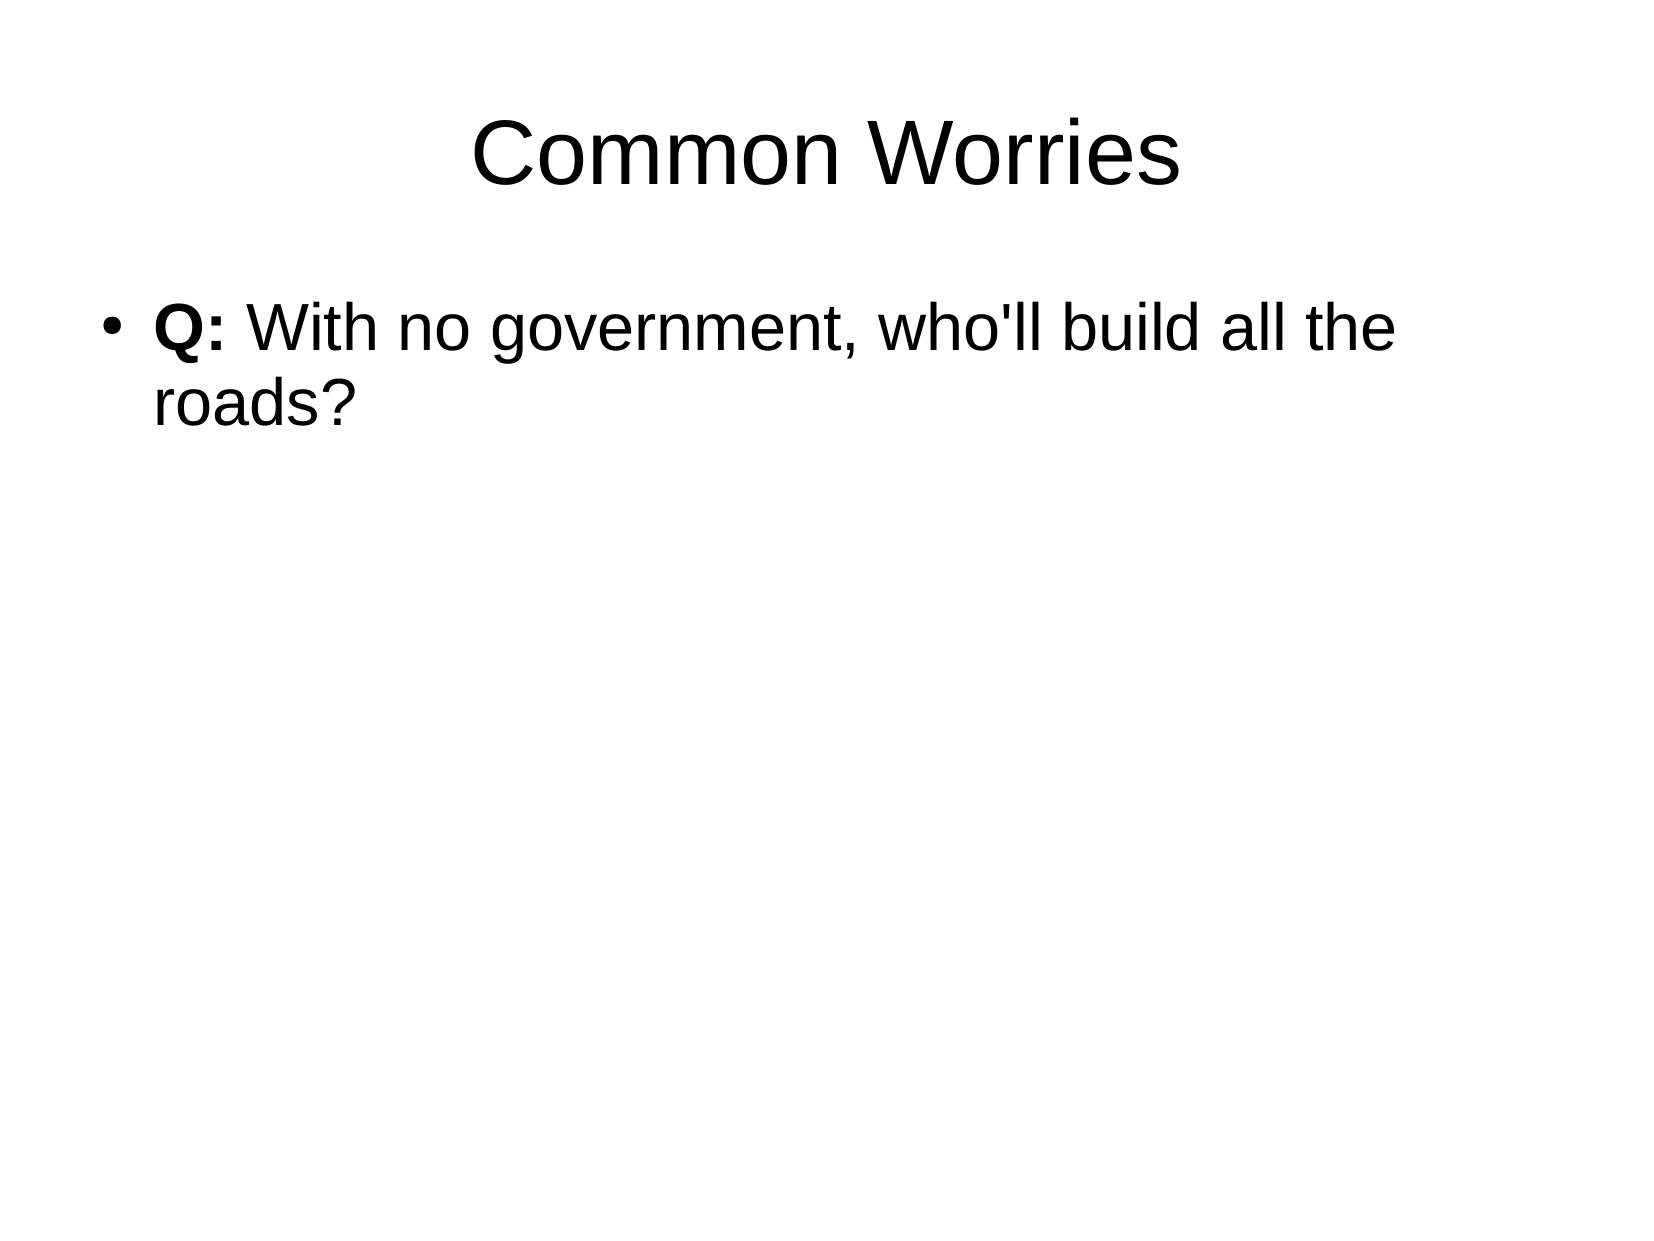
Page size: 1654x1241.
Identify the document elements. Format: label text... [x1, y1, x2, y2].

list Q: With no government, who'll build all the roads? [82, 290, 1571, 1094]
title Common Worries [82, 56, 1571, 250]
